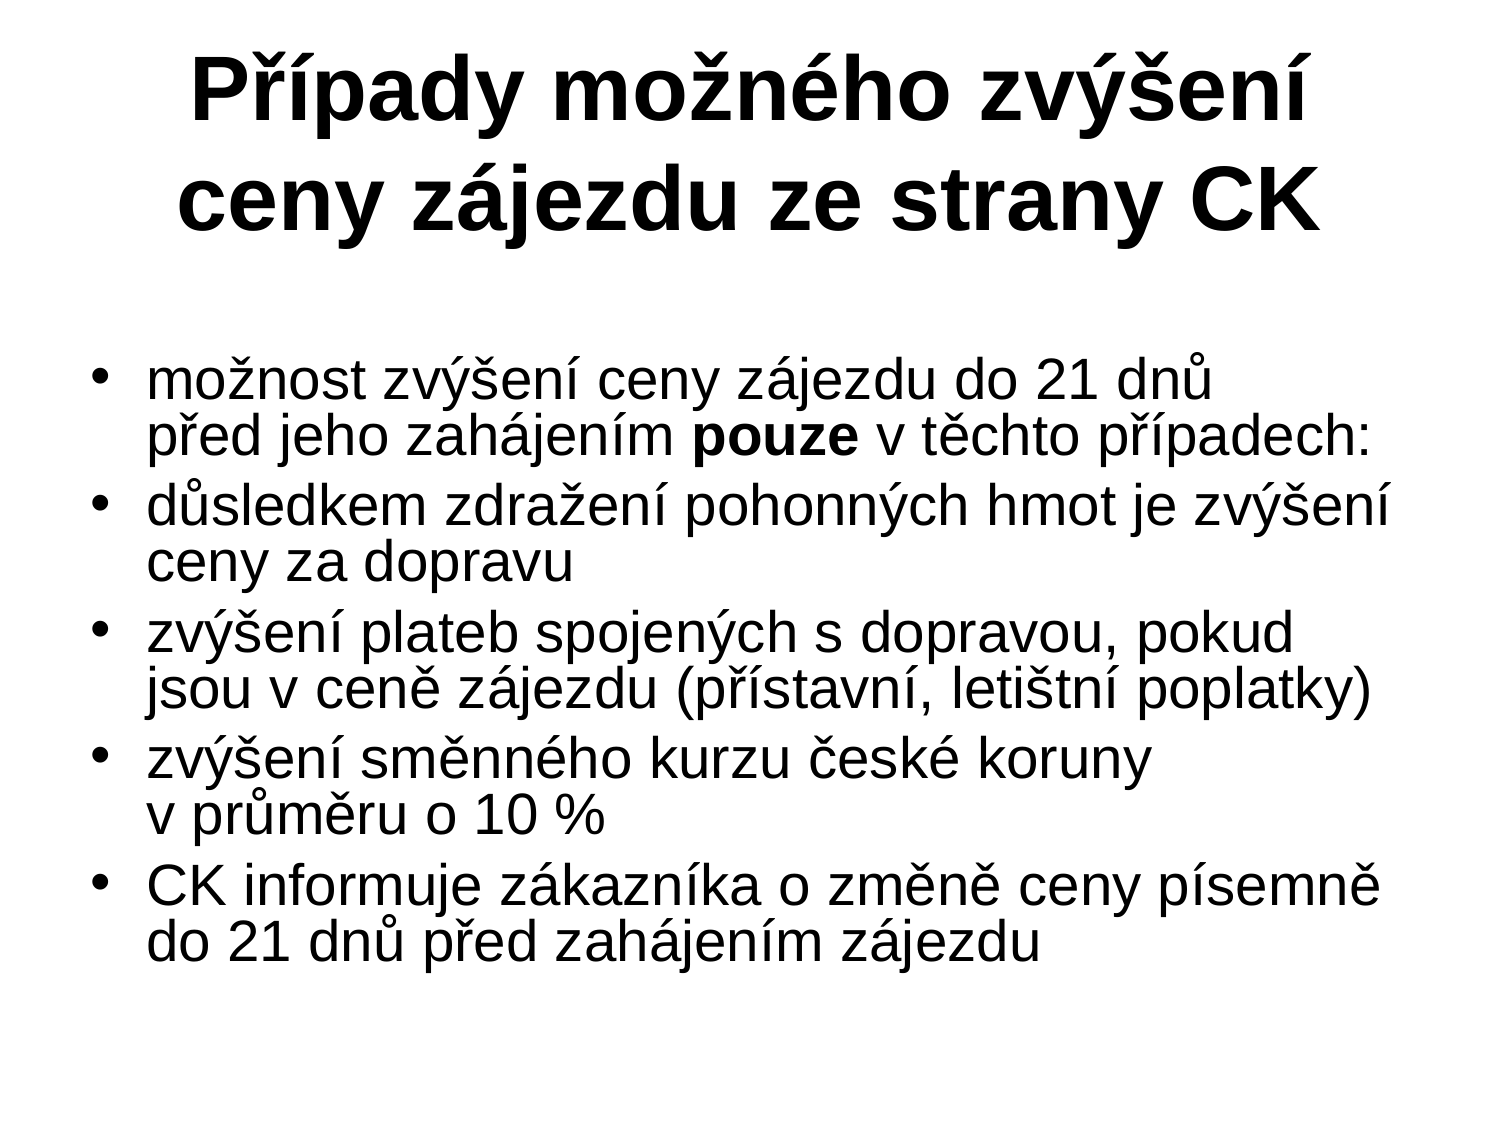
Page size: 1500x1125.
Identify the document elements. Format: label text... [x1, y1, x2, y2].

list možnost zvýšení ceny zájezdu do 21 dnů před jeho zahájením pouze v těchto případech: důsledkem zdražení pohonných hmot je zvýšení ceny za dopravu zvýšení plateb spojených s dopravou, pokud jsou v ceně zájezdu (přístavní, letištní poplatky) zvýšení směnného kurzu české koruny v průměru o 10 % CK informuje zákazníka o změně ceny písemně do 21 dnů před zahájením zájezdu [75, 262, 1426, 1125]
title Případy možného zvýšení ceny zájezdu ze strany CK [75, 21, 1426, 257]
